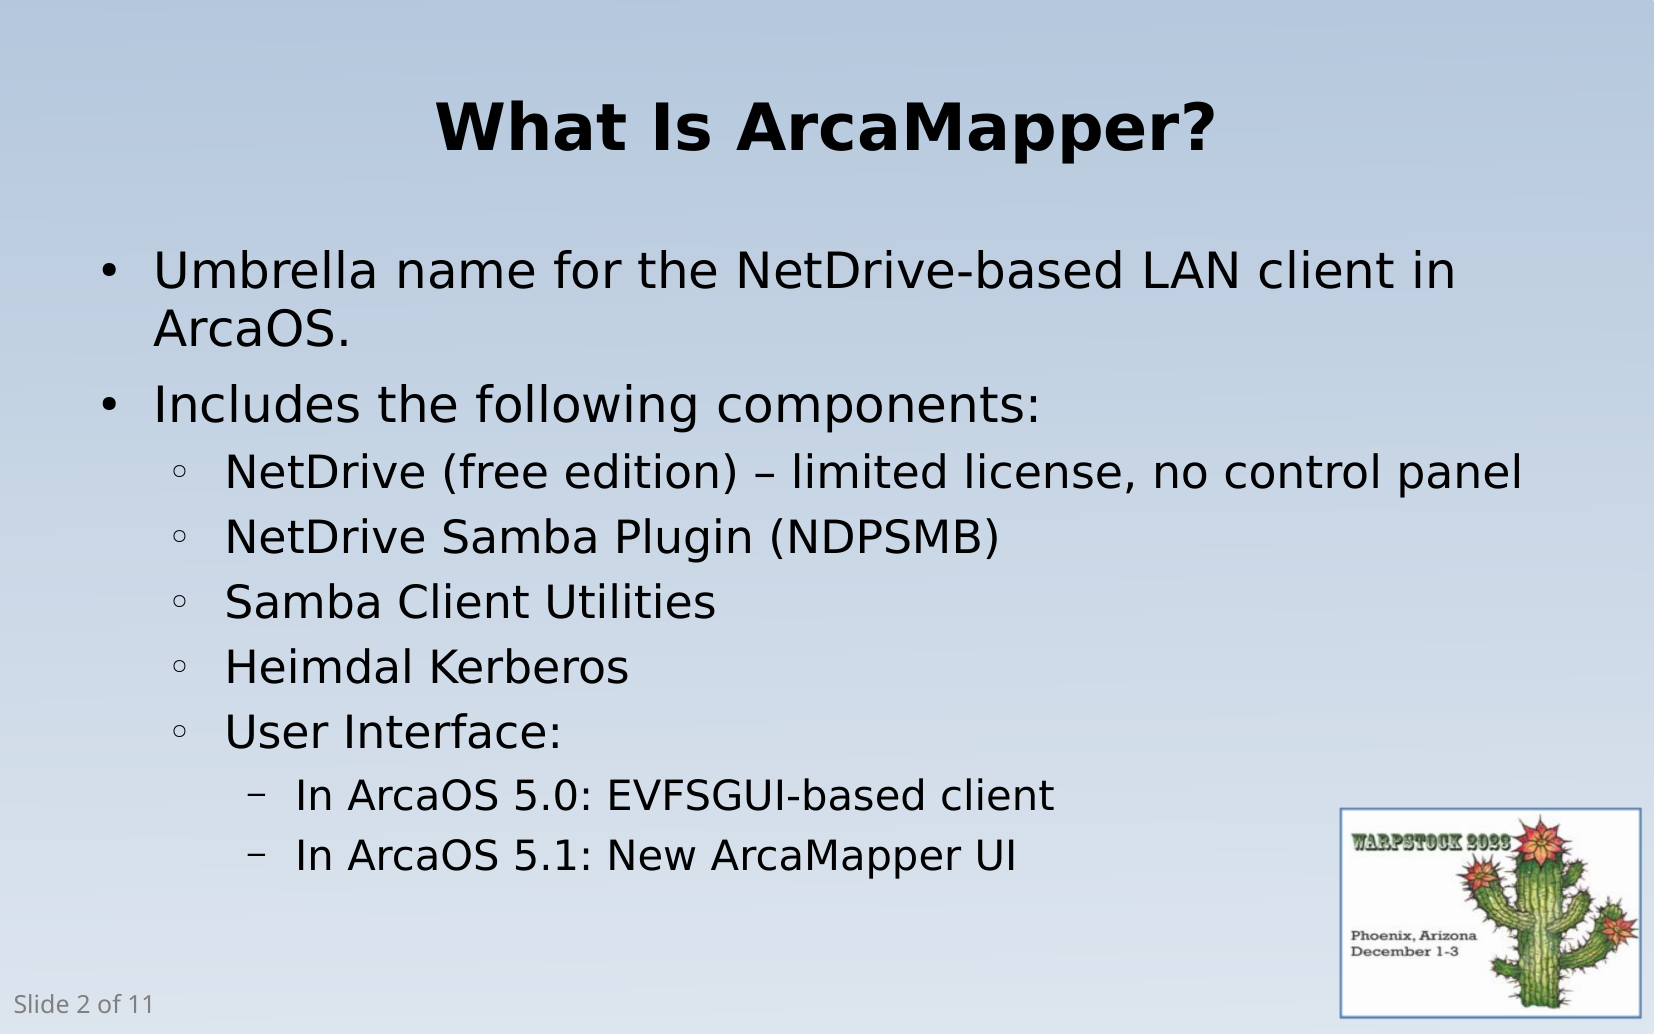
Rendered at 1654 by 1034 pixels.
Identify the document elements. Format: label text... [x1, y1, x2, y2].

picture [1343, 811, 1639, 1015]
title What Is ArcaMapper? [82, 41, 1571, 214]
list Umbrella name for the NetDrive-based LAN client in ArcaOS. Includes the following components: NetDrive (free edition) – limited license, no control panel NetDrive Samba Plugin (NDPSMB) Samba Client Utilities Heimdal Kerberos User Interface: In ArcaOS 5.0: EVFSGUI-based client In ArcaOS 5.1: New ArcaMapper UI [82, 241, 1571, 953]
